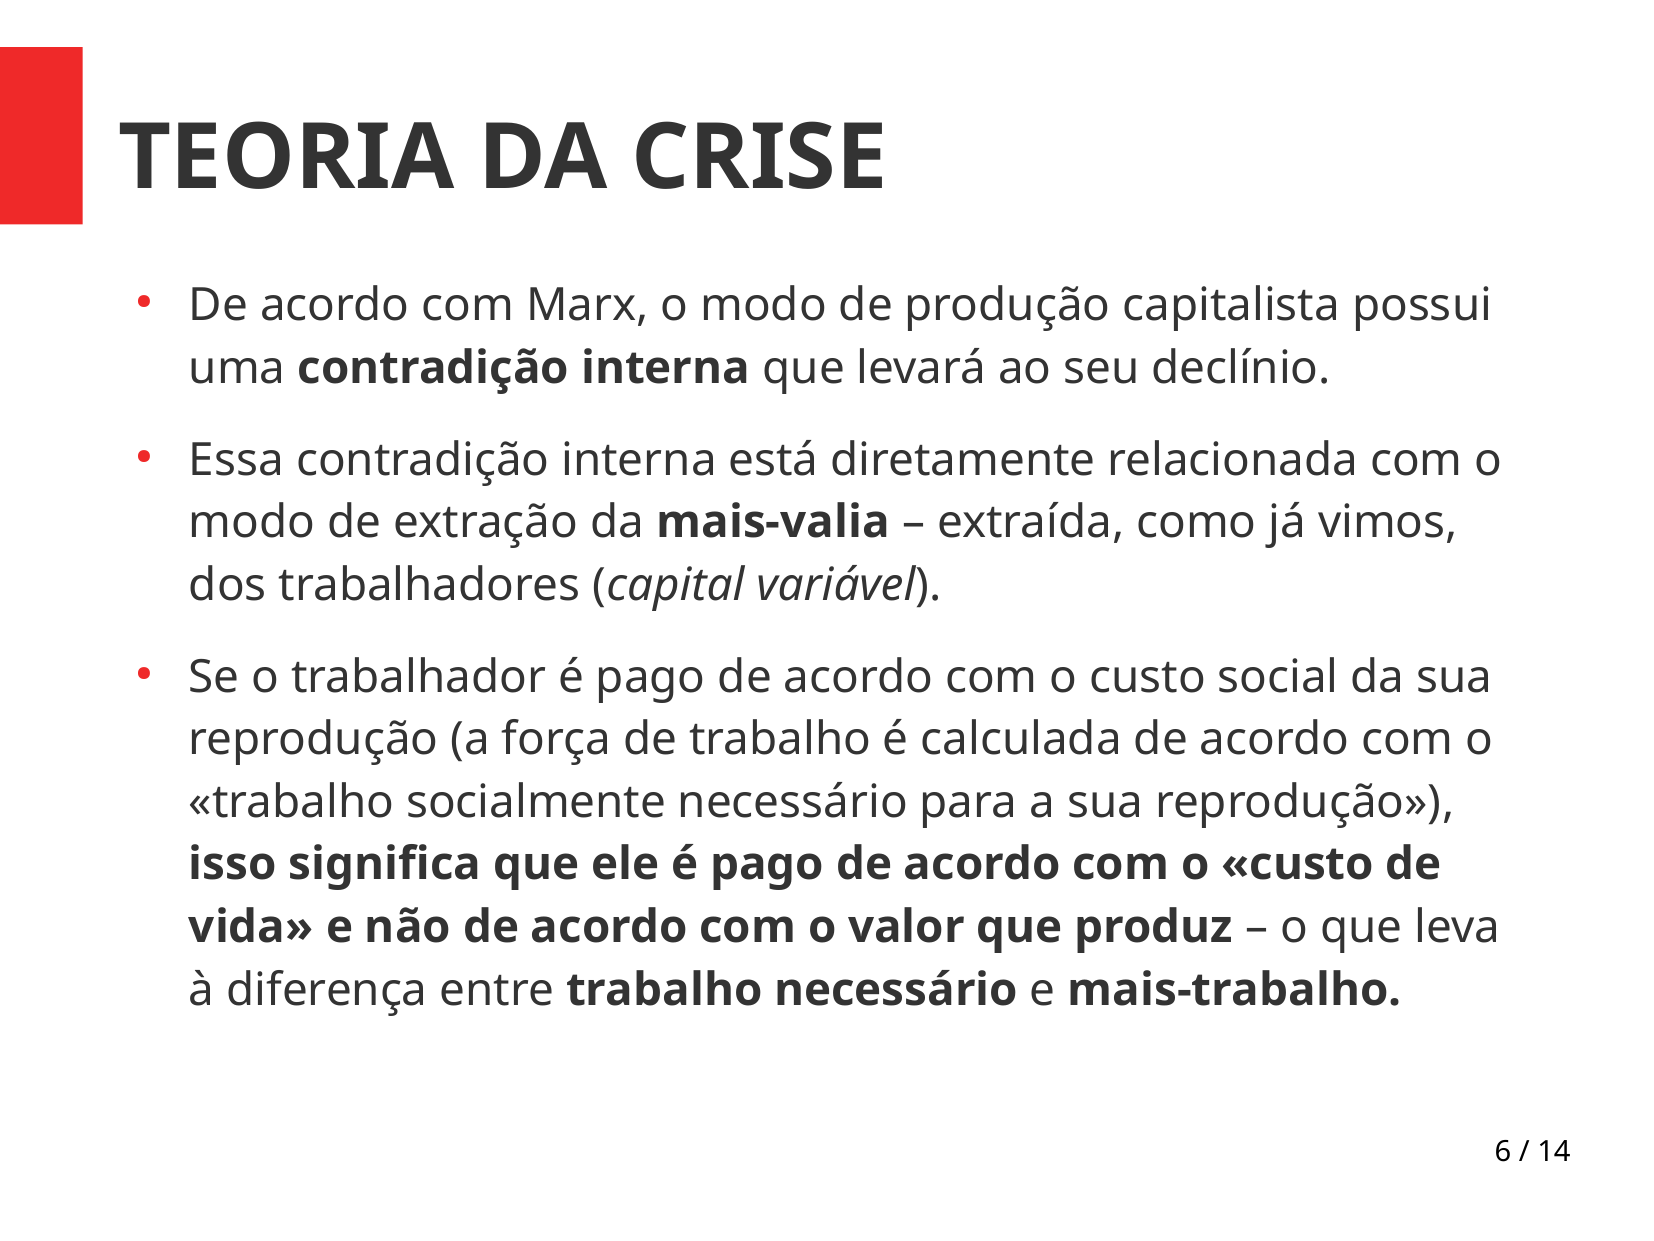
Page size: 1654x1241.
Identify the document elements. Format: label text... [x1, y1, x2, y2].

list De acordo com Marx, o modo de produção capitalista possui uma contradição interna que levará ao seu declínio. Essa contradição interna está diretamente relacionada com o modo de extração da mais-valia – extraída, como já vimos, dos trabalhadores (capital variável). Se o trabalhador é pago de acordo com o custo social da sua reprodução (a força de trabalho é calculada de acordo com o «trabalho socialmente necessário para a sua reprodução»), isso significa que ele é pago de acordo com o «custo de vida» e não de acordo com o valor que produz – o que leva à diferença entre trabalho necessário e mais-trabalho. [118, 271, 1536, 991]
title TEORIA DA CRISE [118, 45, 1571, 260]
